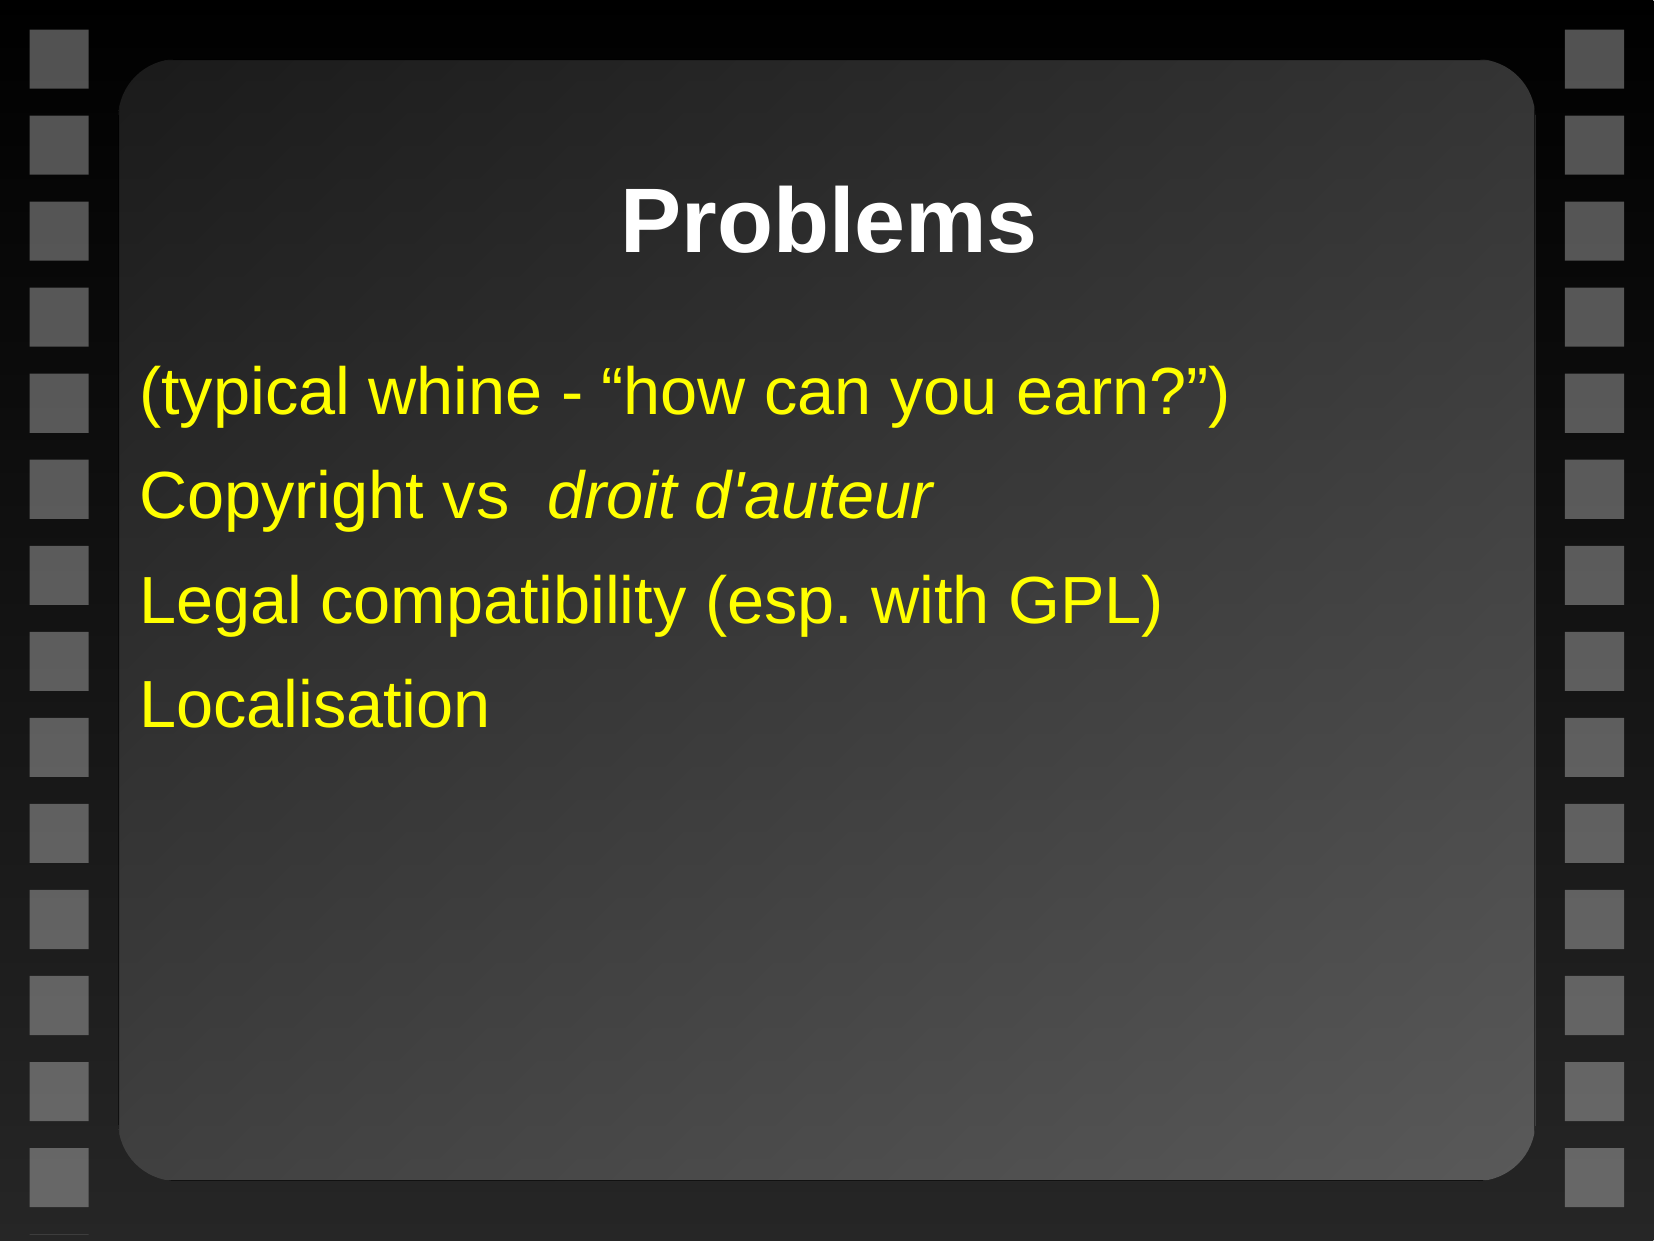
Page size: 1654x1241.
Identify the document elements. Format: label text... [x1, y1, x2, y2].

list (typical whine - “how can you earn?”) Copyright vs droit d'auteur Legal compatibility (esp. with GPL) Localisation [121, 354, 1534, 1127]
title Problems [123, 117, 1536, 325]
